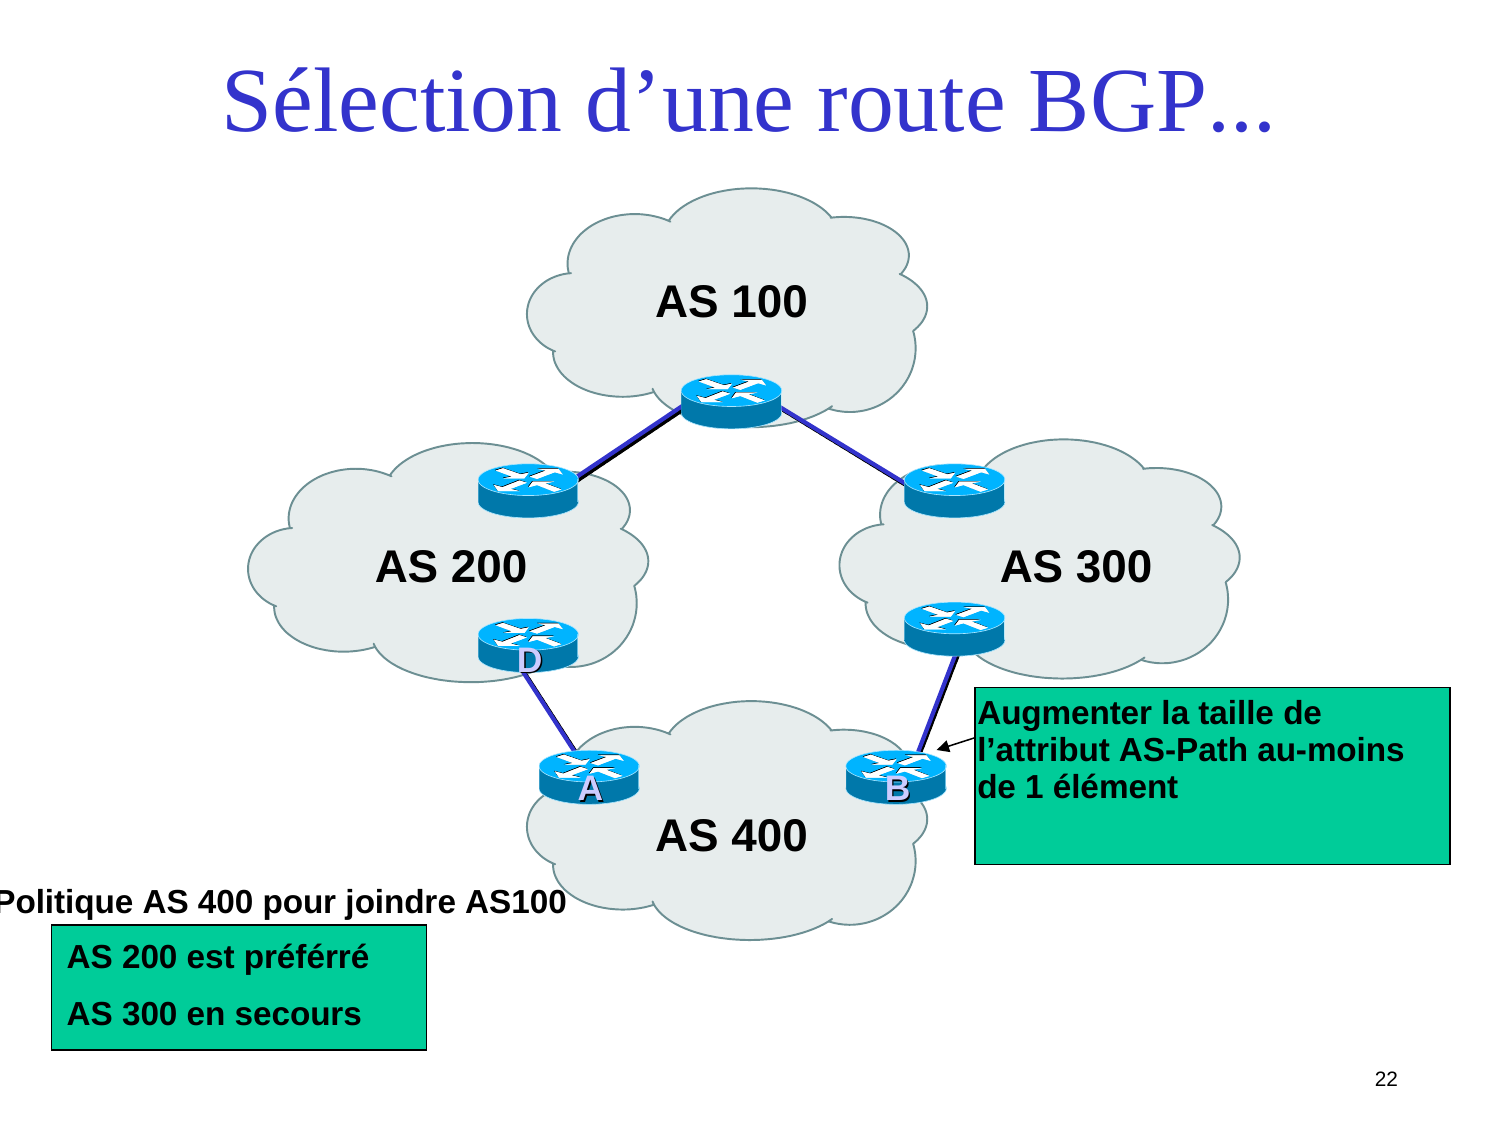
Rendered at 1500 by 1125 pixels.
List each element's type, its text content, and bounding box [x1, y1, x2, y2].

picture [699, 392, 727, 404]
title Sélection d’une route BGP... [112, 12, 1388, 200]
picture [924, 469, 953, 478]
picture [557, 769, 577, 778]
picture [922, 481, 950, 493]
picture [734, 393, 762, 404]
picture [958, 469, 987, 478]
text_box AS 400 [671, 810, 830, 863]
picture [957, 482, 985, 491]
picture [525, 200, 932, 432]
text_box B [884, 769, 907, 809]
picture [525, 699, 949, 945]
picture [531, 637, 558, 645]
text_box A [577, 769, 601, 795]
text_box D [516, 640, 540, 681]
picture [499, 624, 527, 632]
text_box AS 200 [342, 541, 560, 594]
text_box AS 300 [994, 541, 1159, 594]
text_box AS 100 [633, 276, 830, 328]
text_box D [525, 653, 535, 668]
picture [533, 624, 560, 633]
picture [735, 380, 763, 389]
text_box Augmenter la taille de l’attribut AS-Path au-moins de 1 élément [962, 687, 1500, 852]
picture [246, 441, 653, 687]
picture [594, 756, 621, 764]
picture [594, 768, 619, 777]
text_box Politique AS 400 pour joindre AS100 AS 200 est préférré AS 300 en secours [0, 795, 671, 1125]
picture [701, 380, 729, 389]
picture [496, 636, 525, 645]
picture [837, 437, 1244, 683]
picture [560, 755, 587, 764]
text_box B [893, 791, 903, 796]
